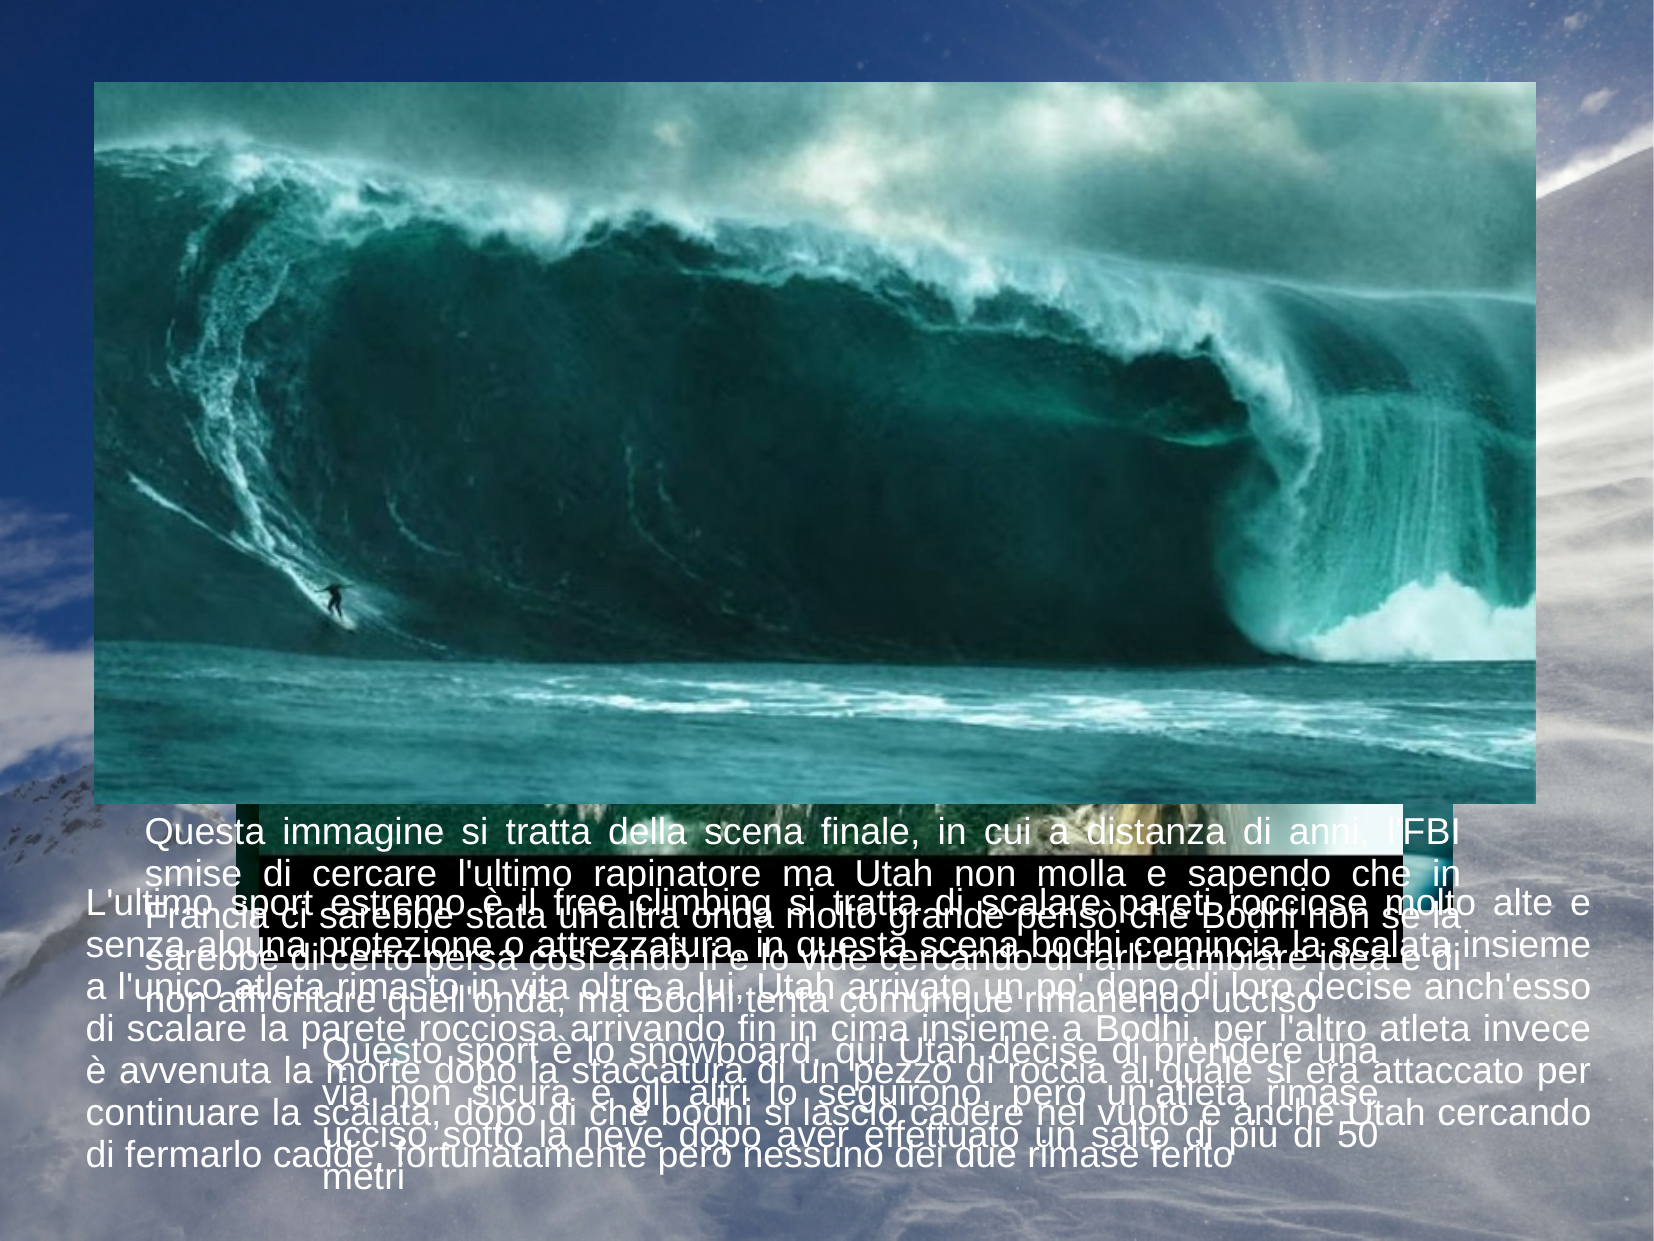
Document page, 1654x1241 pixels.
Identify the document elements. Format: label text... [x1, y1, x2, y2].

text_box Questa immagine si tratta della scena finale, in cui a distanza di anni, l'FBI smise di cercare l'ultimo rapinatore ma Utah non molla e sapendo che in Francia ci sarebbe stata un'altra onda molto grande pensò che Bodhi non se la sarebbe di certo persa così andò li e lo vide cercando di farli cambiare idea e di non affrontare quell'onda, ma Bodhi tenta comunque rimanendo ucciso [129, 803, 1477, 1238]
picture [0, 0, 1654, 1241]
text_box L'ultimo sport estremo è il free climbing si tratta di scalare pareti rocciose molto alte e senza alcuna protezione o attrezzatura, in questa scena bodhi comincia la scalata insieme a l'unico atleta rimasto in vita oltre a lui, Utah arrivato un po' dopo di loro decise anch'esso di scalare la parete rocciosa arrivando fin in cima insieme a Bodhi, per l'altro atleta invece è avvenuta la morte dopo la staccatura di un pezzo di roccia al quale si era attaccato per continuare la scalata, dopo di chè bodhi si lasciò cadere nel vuoto e anche Utah cercando di fermarlo cadde, fortunatamente però nessuno dei due rimase ferito [70, 874, 1607, 1241]
